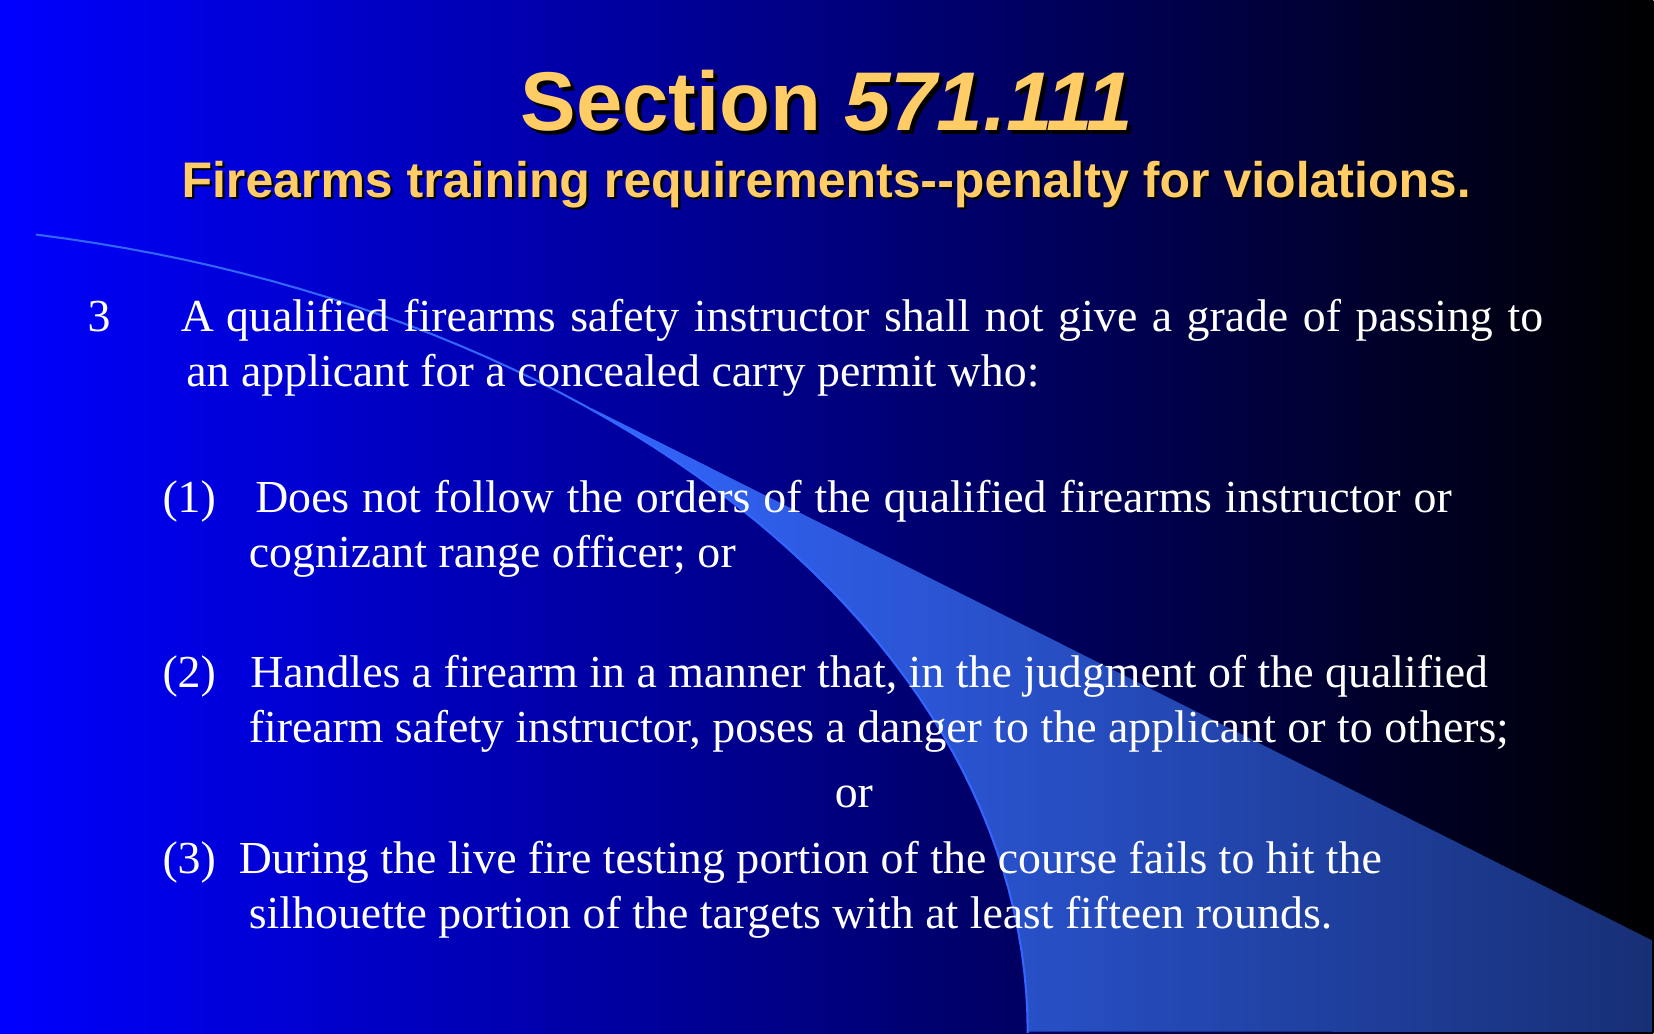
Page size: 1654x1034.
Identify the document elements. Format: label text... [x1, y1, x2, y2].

list 3 A qualified firearms safety instructor shall not give a grade of passing to an applicant for a concealed carry permit who: (1) Does not follow the orders of the qualified firearms instructor or cognizant range officer; or (2) Handles a firearm in a manner that, in the judgment of the qualified firearm safety instructor, poses a danger to the applicant or to others; or (3) During the live fire testing portion of the course fails to hit the silhouette portion of the targets with at least fifteen rounds. [71, 277, 1561, 961]
title Section 571.111 Firearms training requirements--penalty for violations. [82, 39, 1571, 216]
